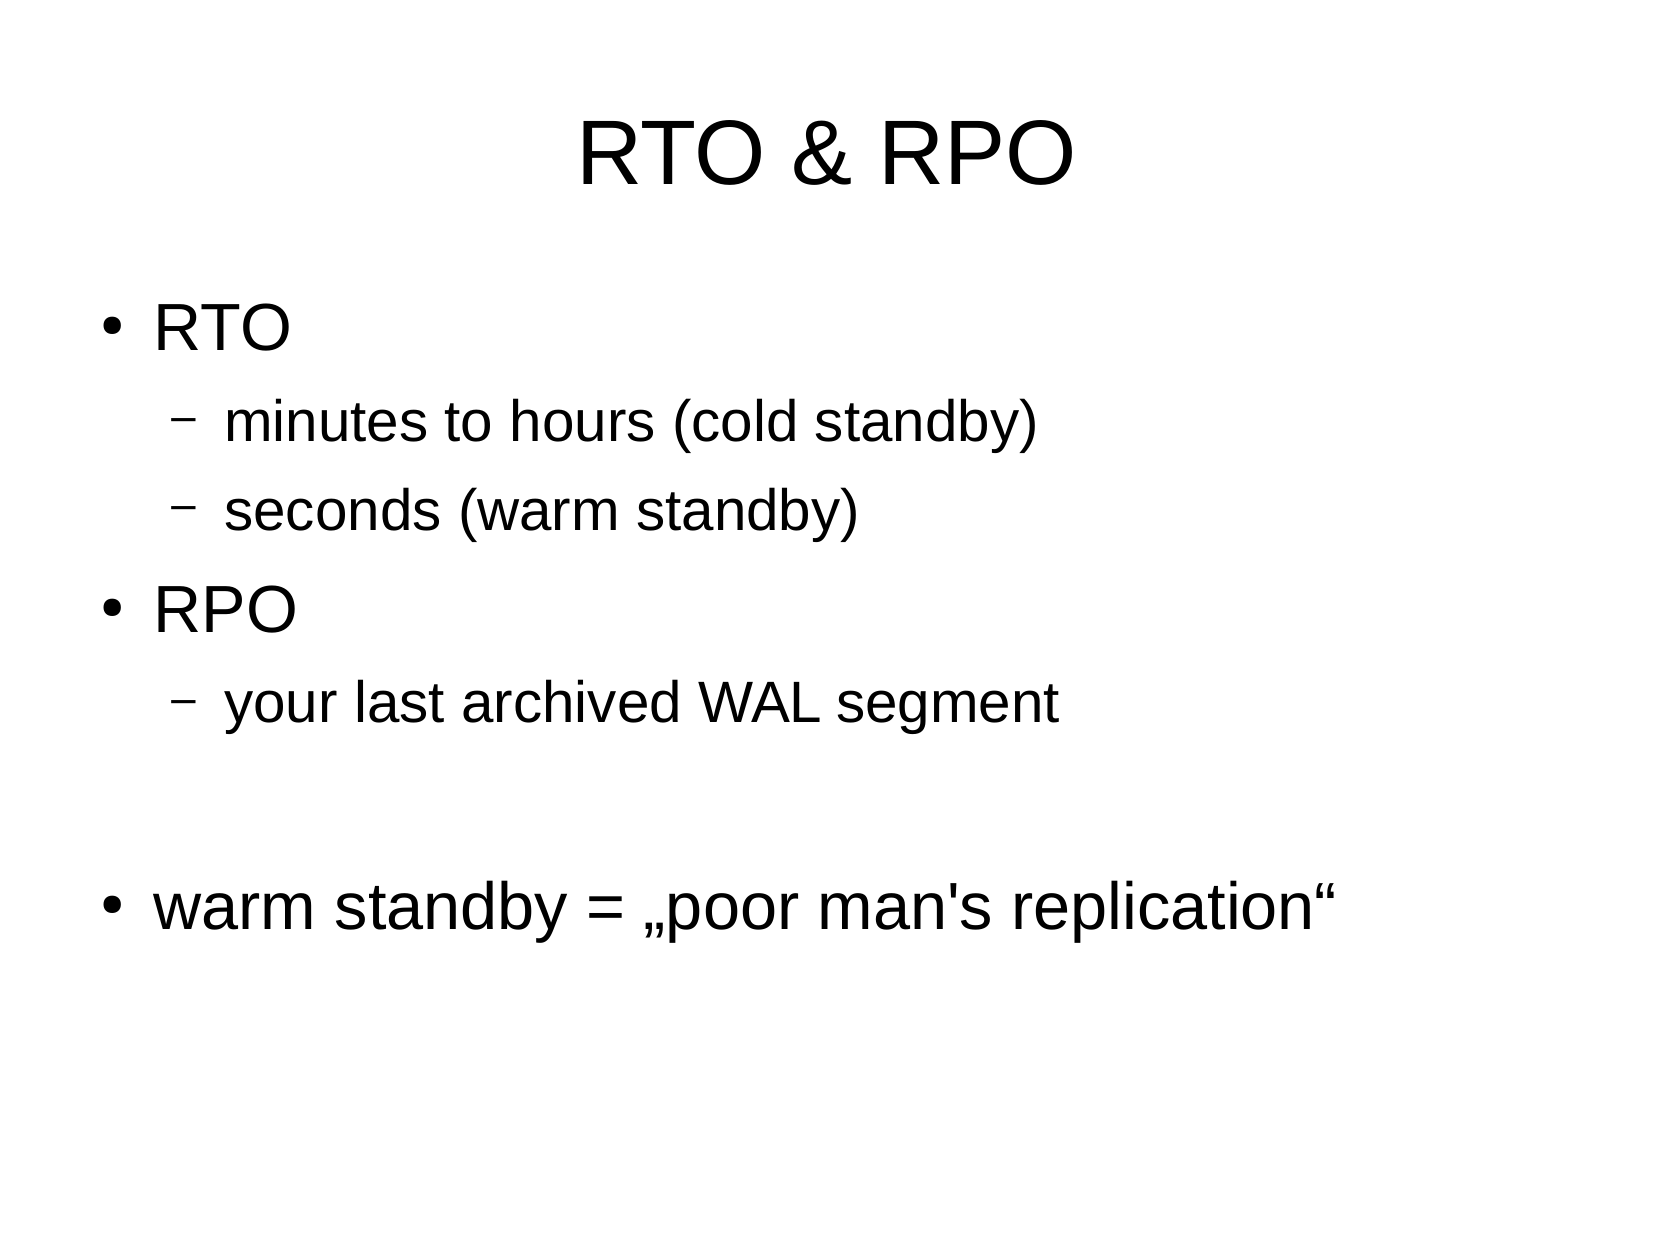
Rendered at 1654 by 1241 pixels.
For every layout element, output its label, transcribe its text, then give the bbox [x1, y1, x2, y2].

list RTO minutes to hours (cold standby) seconds (warm standby) RPO your last archived WAL segment warm standby = „poor man's replication“ [82, 290, 1571, 1010]
title RTO & RPO [82, 49, 1571, 257]
